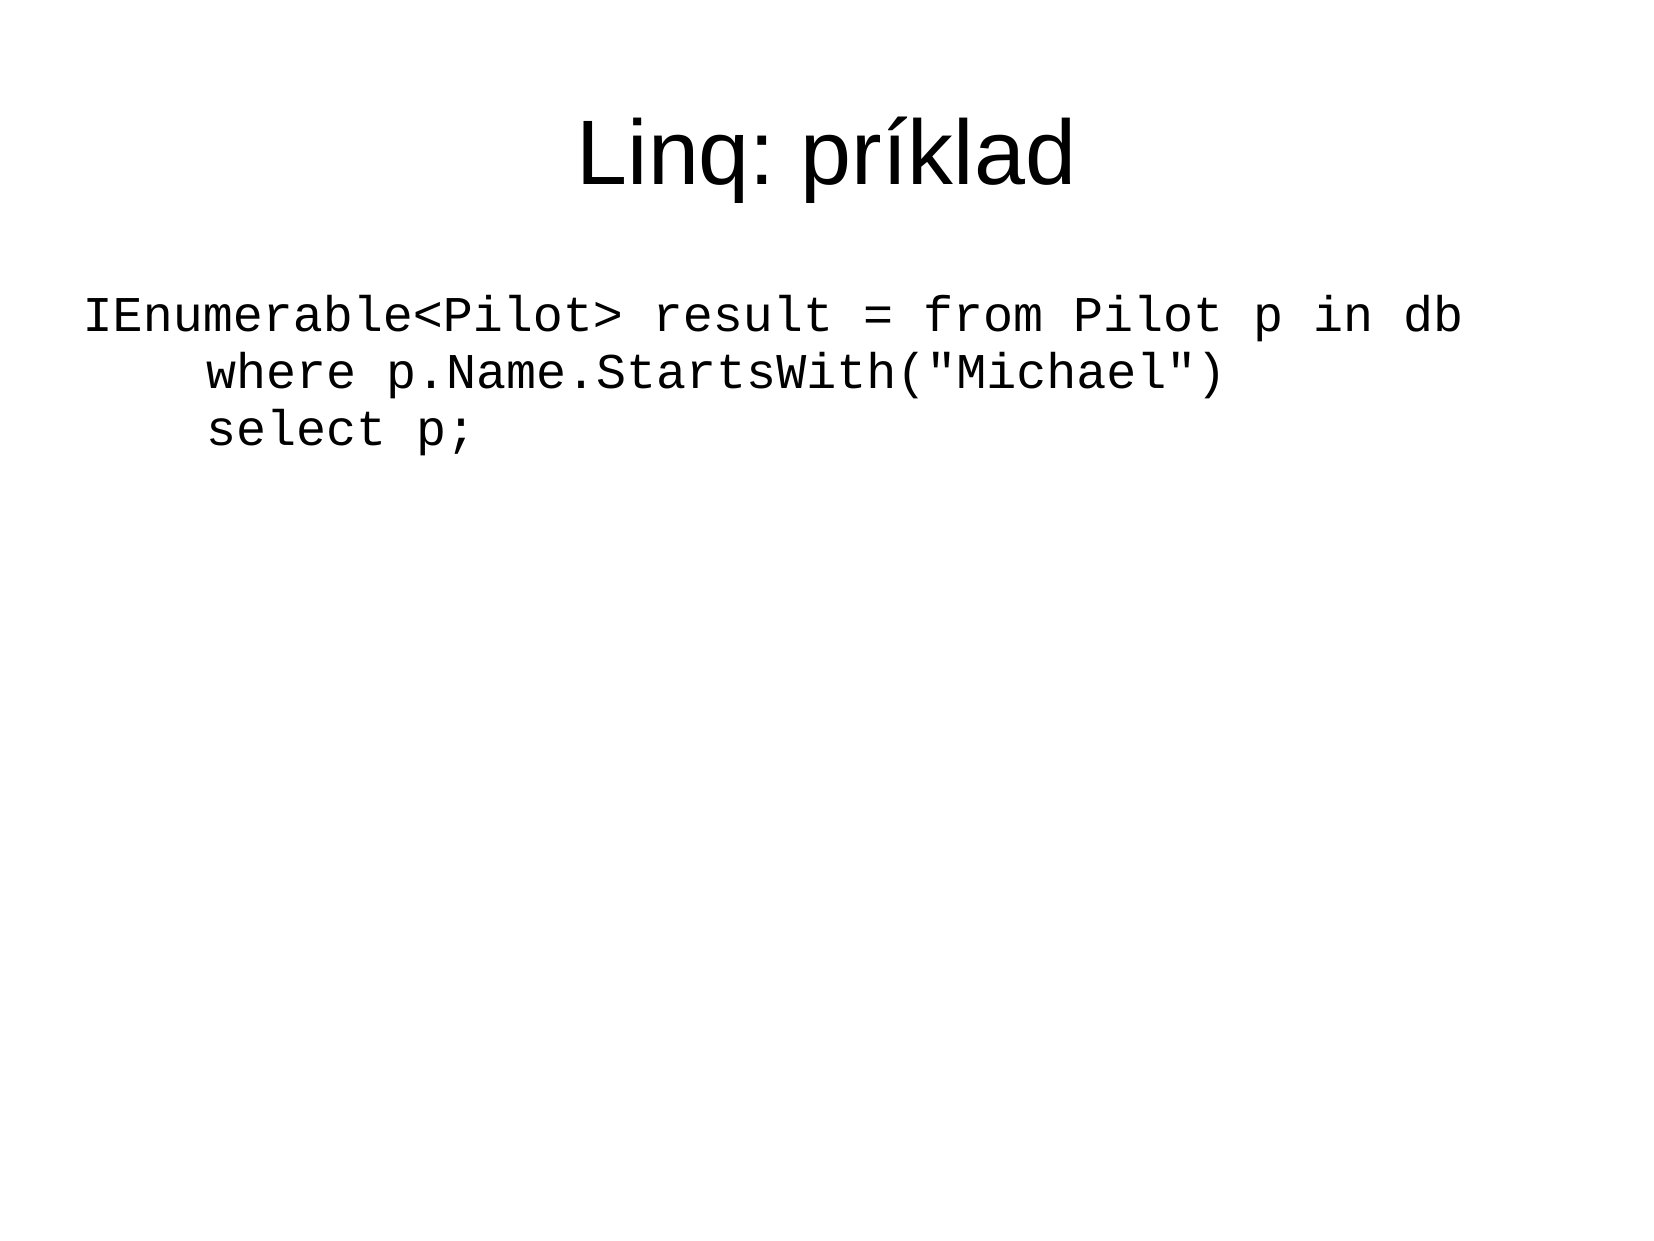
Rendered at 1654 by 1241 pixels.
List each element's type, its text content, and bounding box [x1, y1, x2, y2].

title Linq: príklad [82, 56, 1571, 250]
list IEnumerable<Pilot> result = from Pilot p in db where p.Name.StartsWith("Michael") select p; [82, 290, 1571, 1094]
